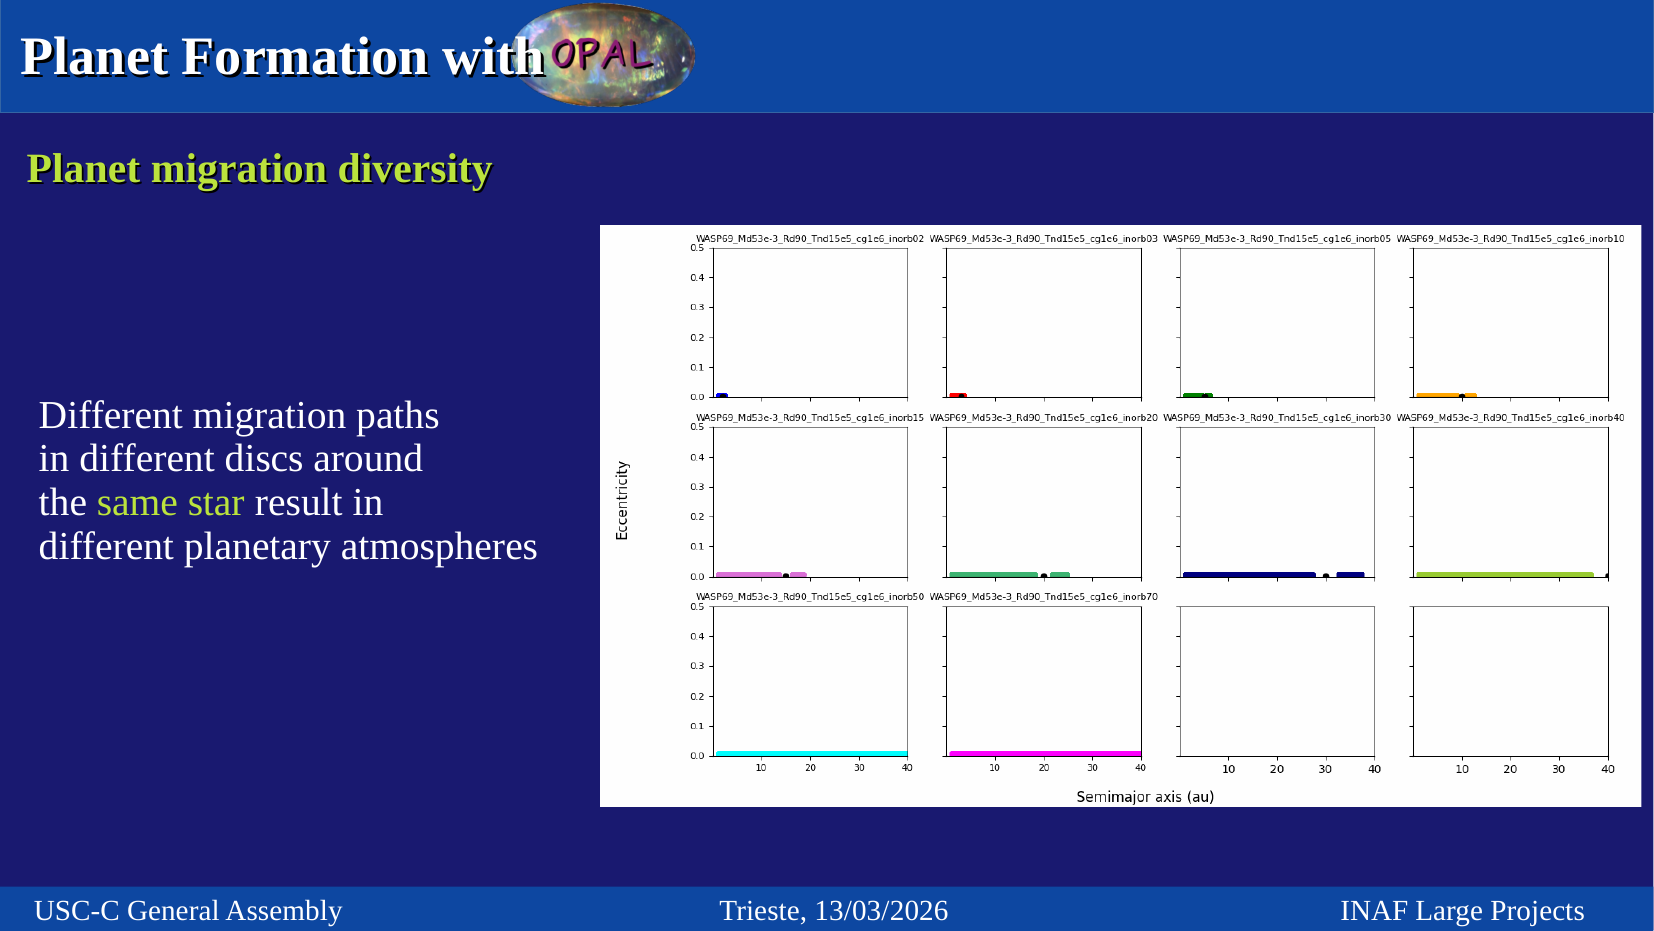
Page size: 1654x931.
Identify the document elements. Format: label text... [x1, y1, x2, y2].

text_box Planet Formation with [5, 0, 1163, 113]
picture [600, 225, 1642, 807]
text_box [0, 0, 5, 113]
text_box USC-C General Assembly Trieste, 13/03/2026 INAF Large Projects [0, 888, 1654, 931]
text_box [1163, 0, 1654, 113]
text_box Different migration paths in different discs around the same star result in different planetary atmospheres [23, 385, 600, 591]
text_box Planet migration diversity [11, 139, 800, 245]
